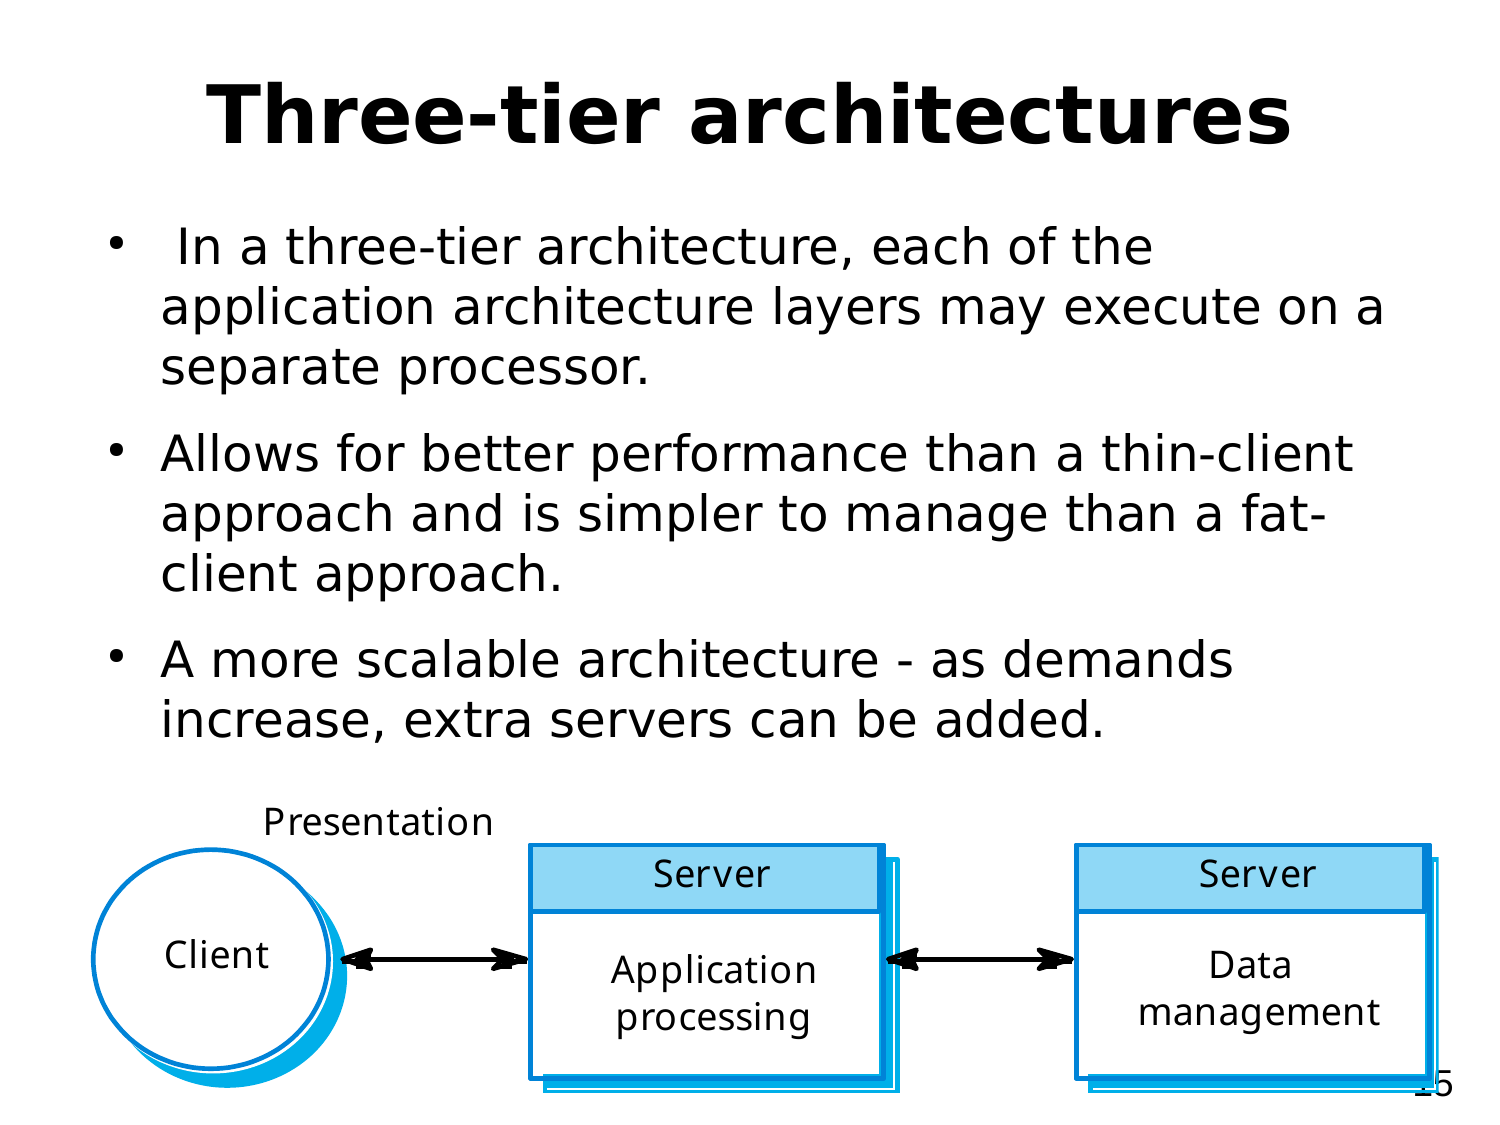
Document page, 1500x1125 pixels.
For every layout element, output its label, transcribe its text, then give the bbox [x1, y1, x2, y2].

picture [88, 797, 1439, 1093]
title Three-tier architectures [75, 44, 1425, 177]
list In a three-tier architecture, each of the application architecture layers may execute on a separate processor. Allows for better performance than a thin-client approach and is simpler to manage than a fat-client approach. A more scalable architecture - as demands increase, extra servers can be added. [75, 206, 1425, 827]
